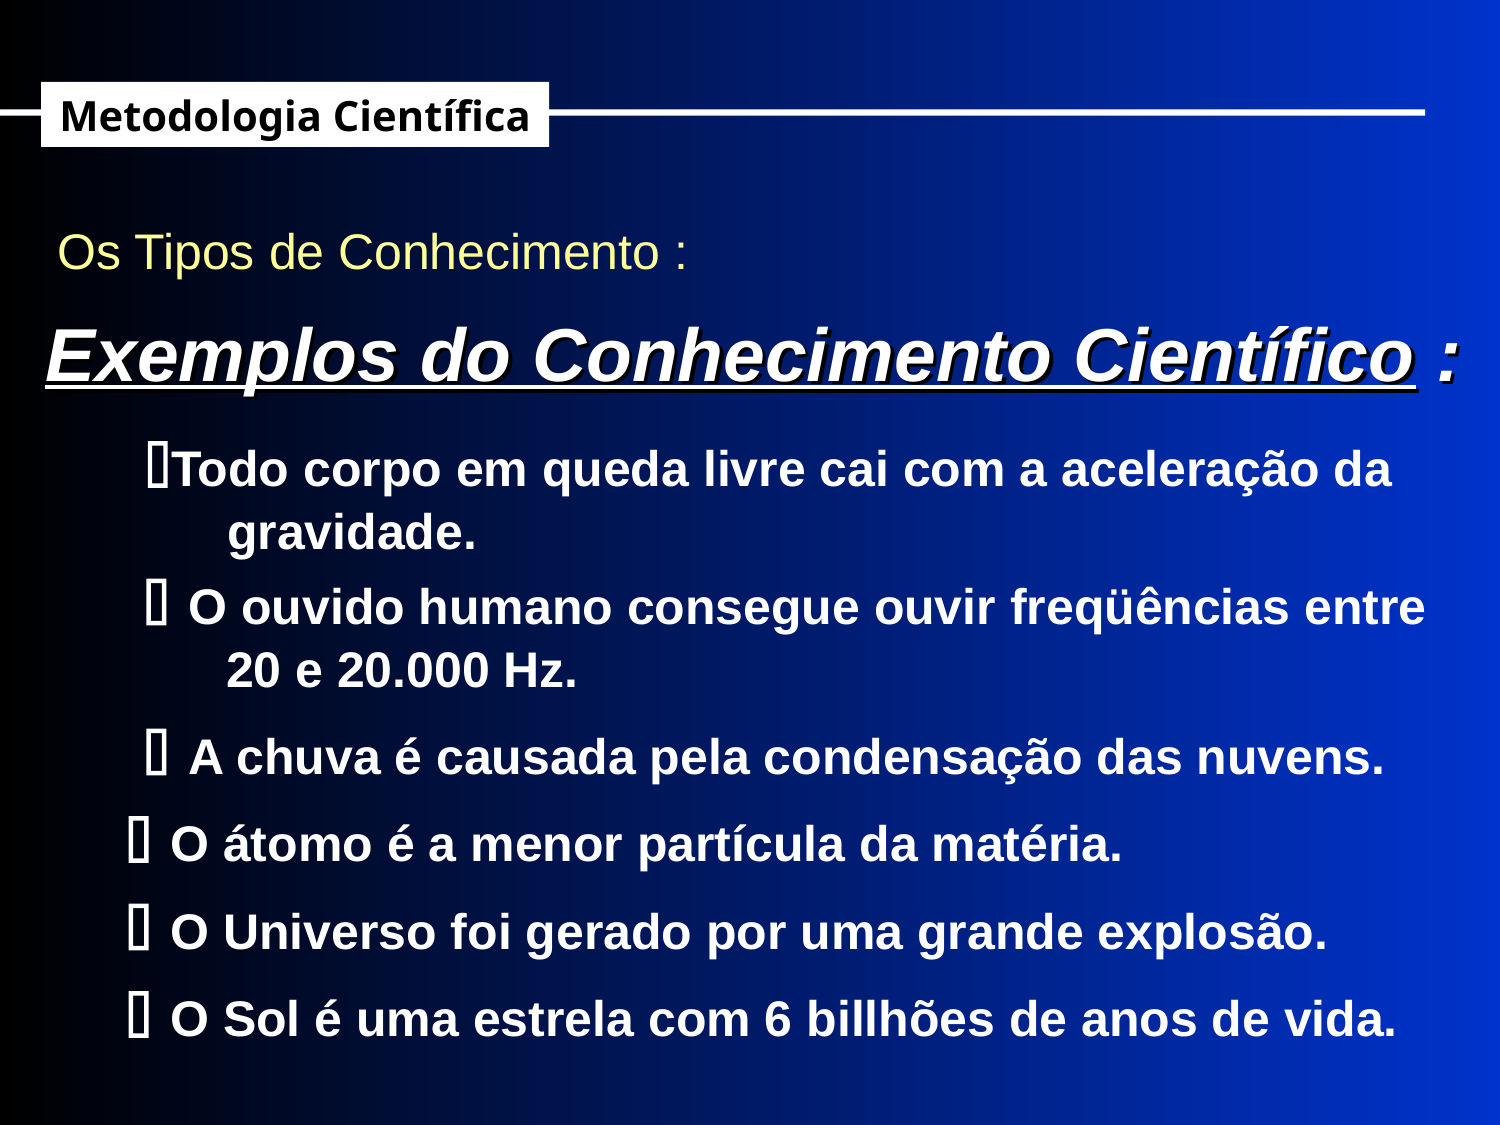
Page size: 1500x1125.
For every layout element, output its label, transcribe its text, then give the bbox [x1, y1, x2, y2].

text_box  O Sol é uma estrela com 6 billhões de anos de vida. [112, 962, 1438, 1119]
text_box Metodologia Científica [41, 81, 550, 147]
text_box Exemplos do Conhecimento Científico : [30, 298, 1492, 405]
text_box  O átomo é a menor partícula da matéria. [112, 787, 1438, 875]
text_box Os Tipos de Conhecimento : [42, 212, 708, 288]
text_box  O ouvido humano consegue ouvir freqüências entre 20 e 20.000 Hz. [130, 549, 1456, 699]
text_box Todo corpo em queda livre cai com a aceleração da gravidade. [131, 412, 1456, 549]
text_box  A chuva é causada pela condensação das nuvens. [130, 699, 1456, 796]
text_box  O Universo foi gerado por uma grande explosão. [112, 875, 1438, 962]
